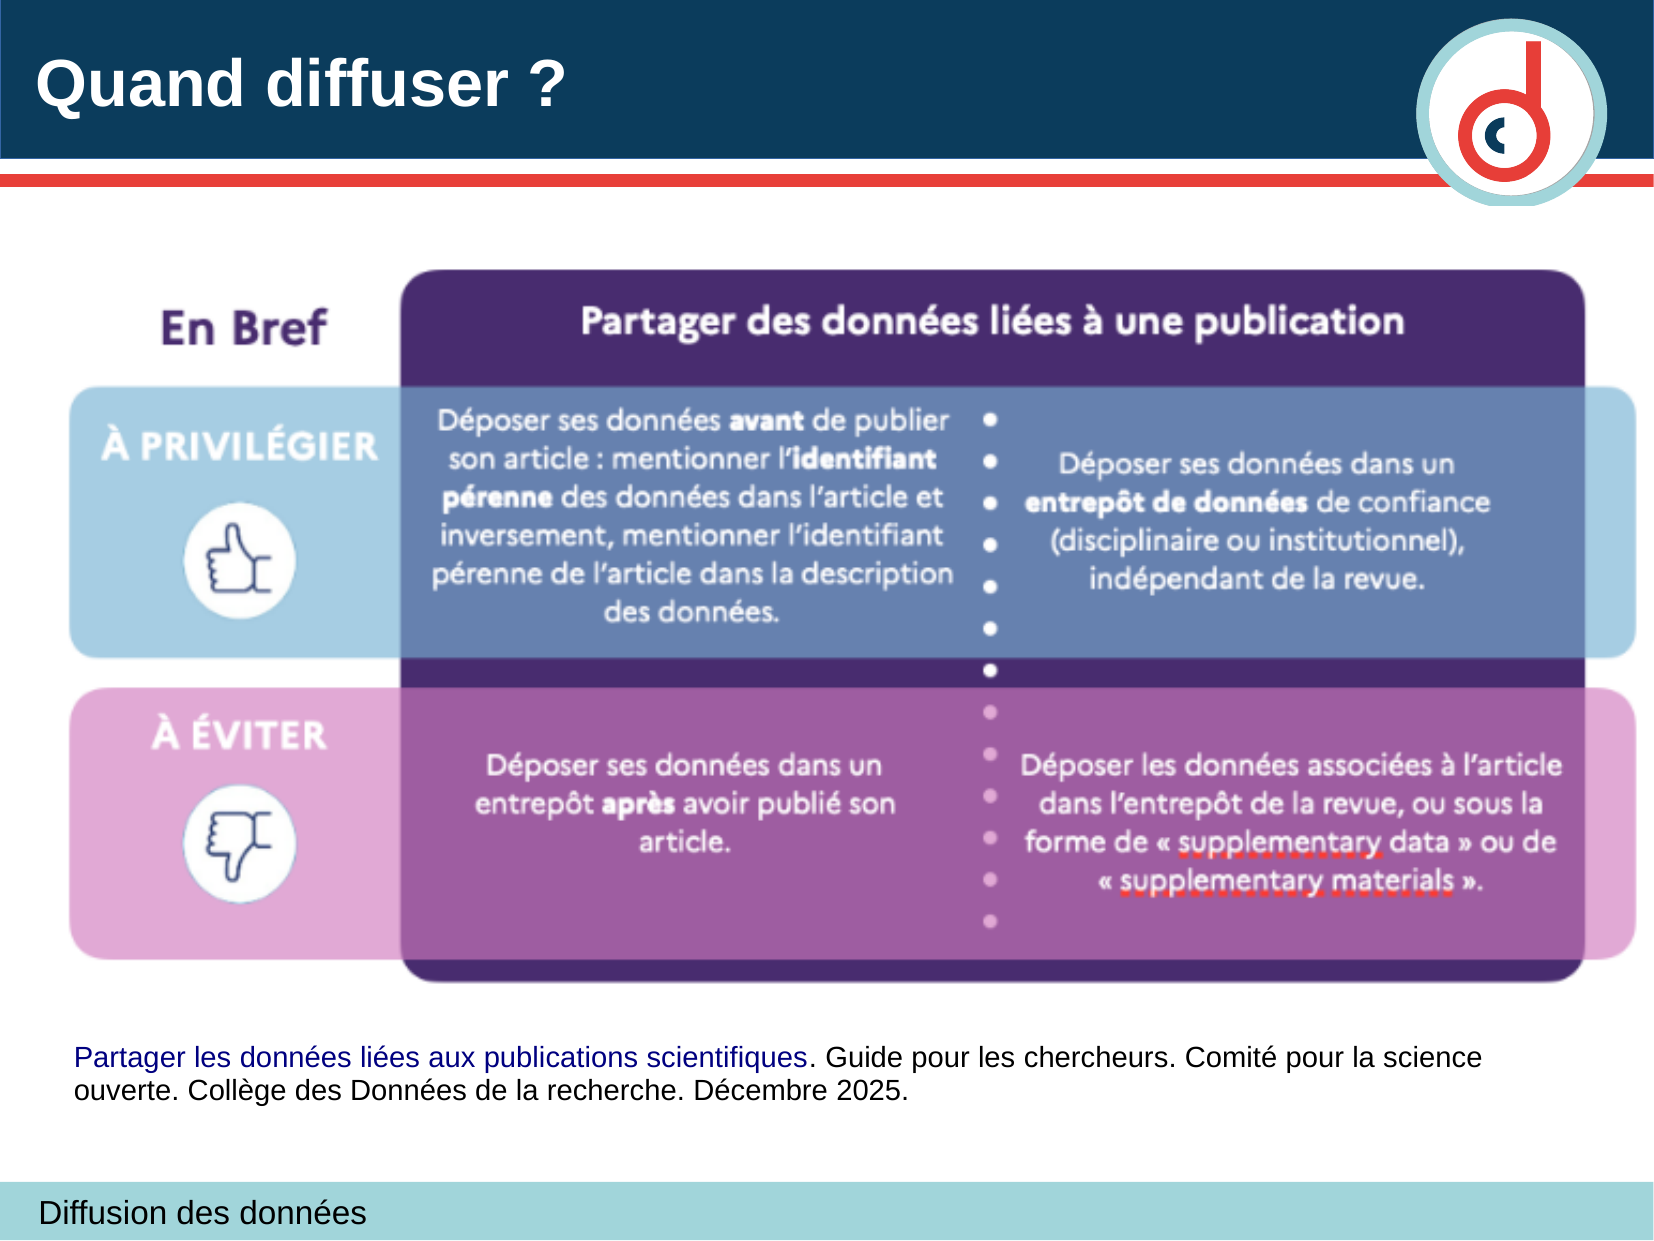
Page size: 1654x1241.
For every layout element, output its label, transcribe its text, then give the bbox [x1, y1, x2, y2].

picture [59, 206, 1654, 1016]
text_box Partager les données liées aux publications scientifiques. Guide pour les chercheurs. Comité pour la science ouverte. Collège des Données de la recherche. Décembre 2025. [59, 1033, 1536, 1152]
text_box Diffusion des données [23, 1187, 621, 1241]
title Quand diffuser ? [35, 11, 1430, 159]
